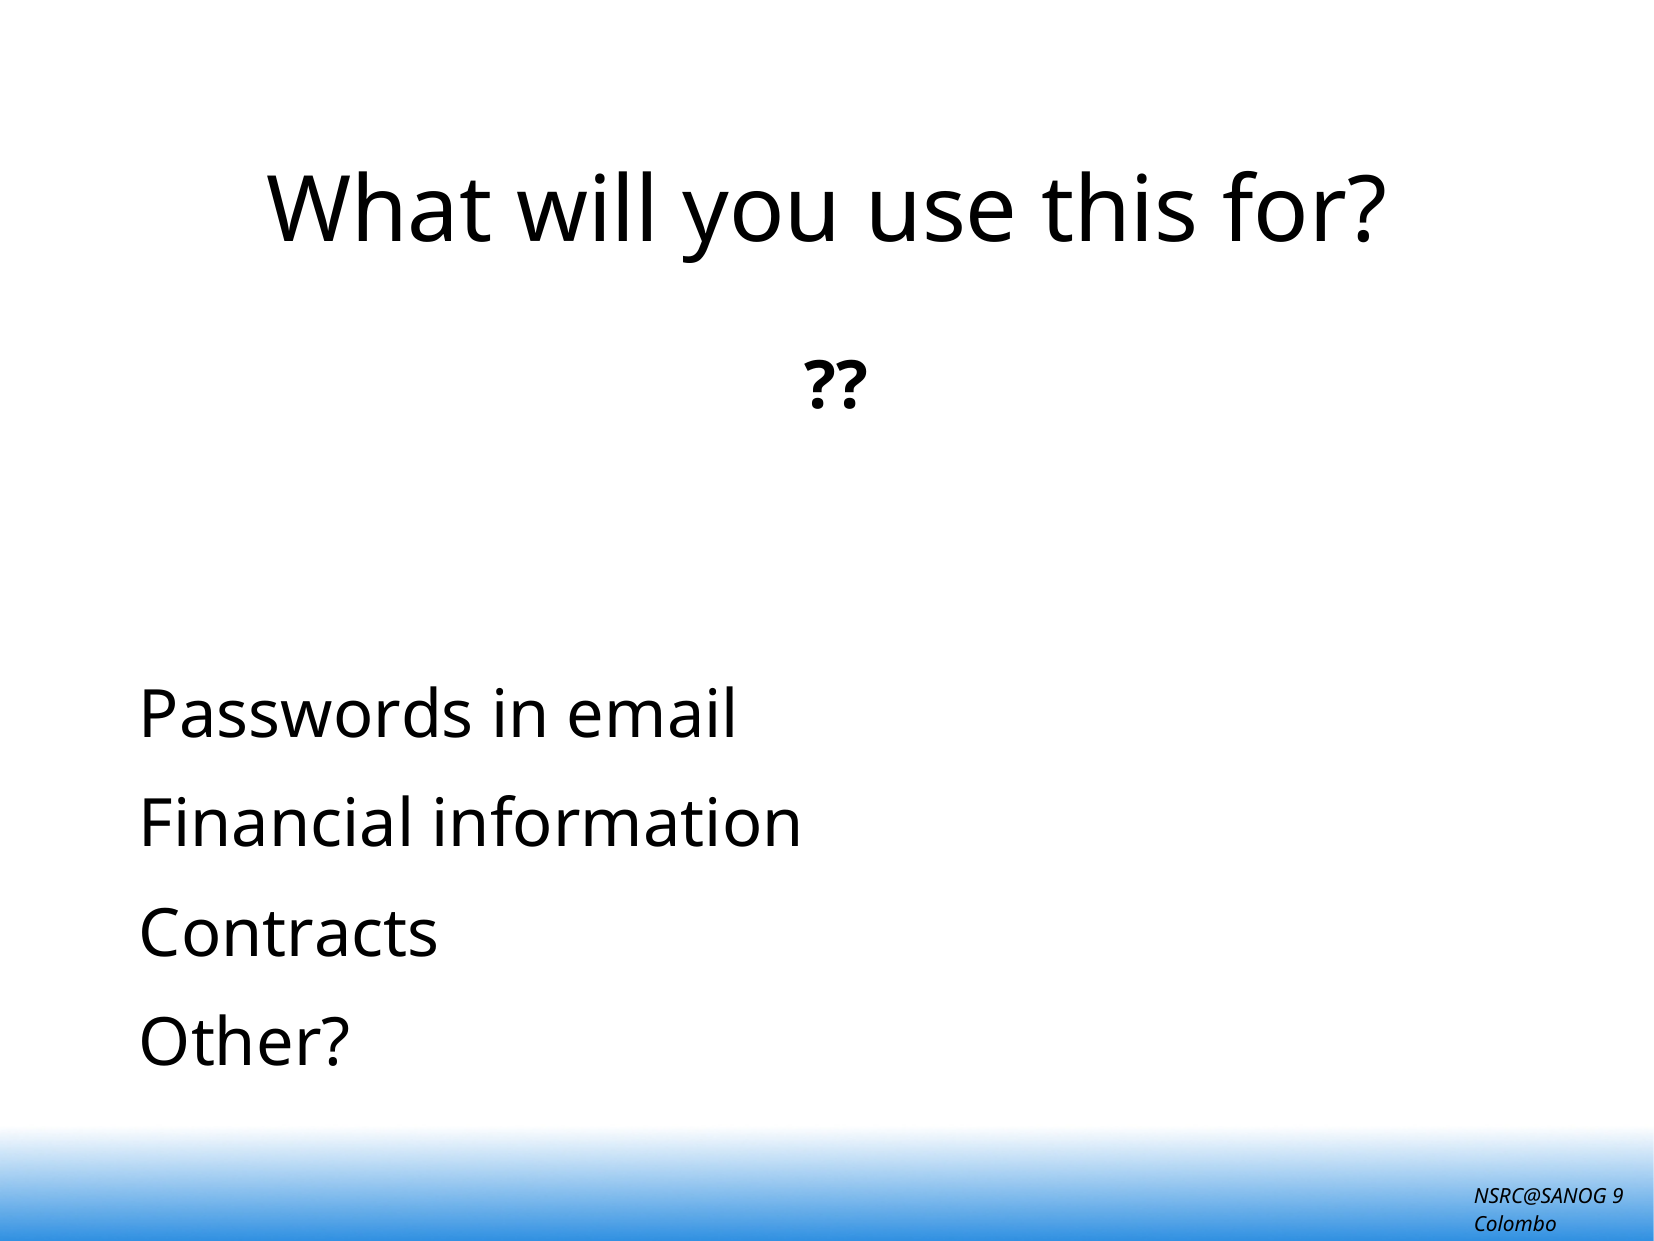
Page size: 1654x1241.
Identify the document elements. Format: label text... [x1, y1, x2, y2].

picture [0, 1124, 1654, 1241]
list ?? Passwords in email Financial information Contracts Other? [121, 344, 1534, 1127]
title What will you use this for? [121, 102, 1534, 310]
